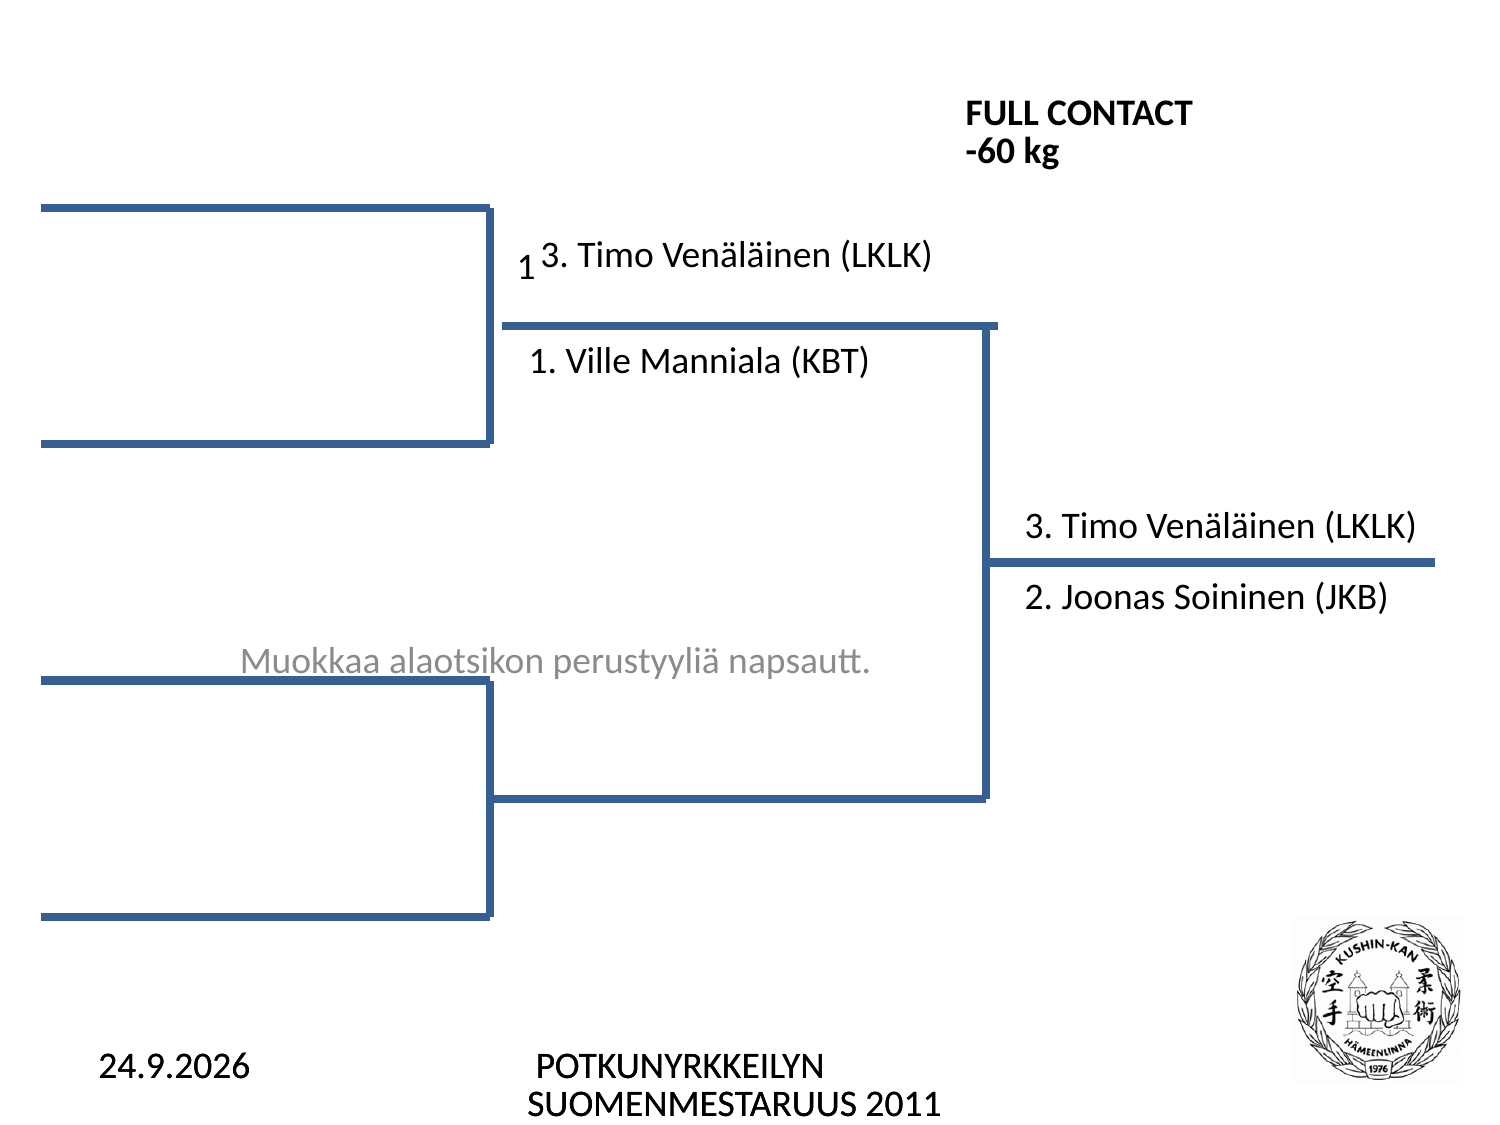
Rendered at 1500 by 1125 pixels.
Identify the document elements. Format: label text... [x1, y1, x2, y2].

footer POTKUNYRKKEILYN SUOMENMESTARUUS 2011 [512, 1042, 988, 1103]
text_box 1 [501, 243, 597, 305]
text_box FULL CONTACT -60 kg [950, 90, 1317, 196]
slide_number 8.5.2011 [75, 1042, 425, 1103]
text_box 3. Timo Venäläinen (LKLK) [525, 231, 975, 293]
text_box 1. Ville Manniala (KBT) [513, 338, 922, 399]
picture [1293, 916, 1463, 1083]
text_box 2. Joonas Soininen (JKB) [1009, 574, 1412, 635]
text_box 3. Timo Venäläinen (LKLK) [1009, 503, 1459, 564]
